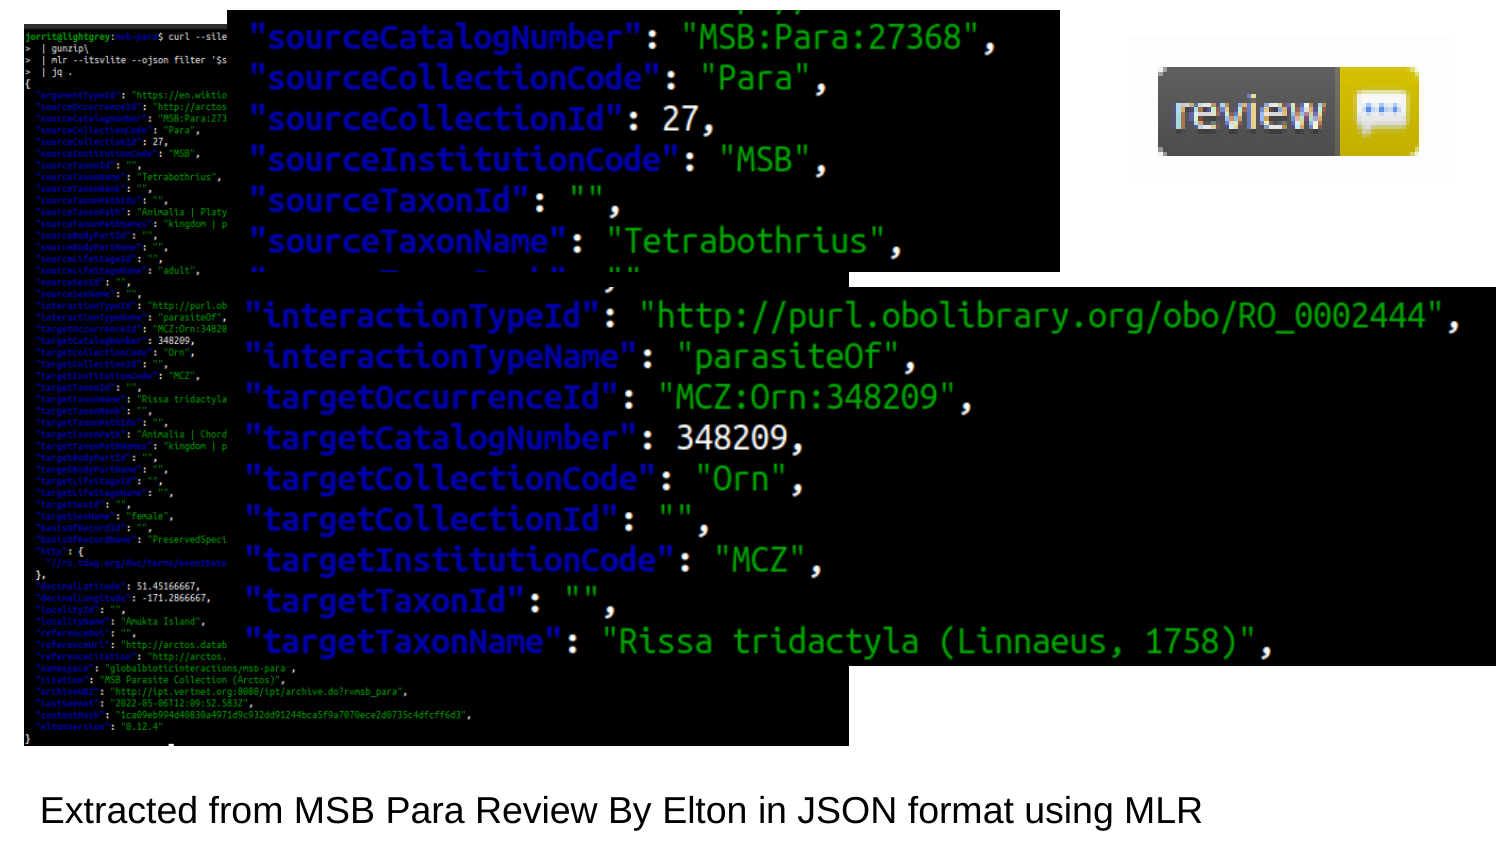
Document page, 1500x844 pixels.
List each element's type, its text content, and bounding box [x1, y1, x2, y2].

picture [1128, 37, 1455, 183]
text_box Extracted from MSB Para Review By Elton in JSON format using MLR [24, 770, 1399, 824]
picture [24, 10, 1496, 746]
